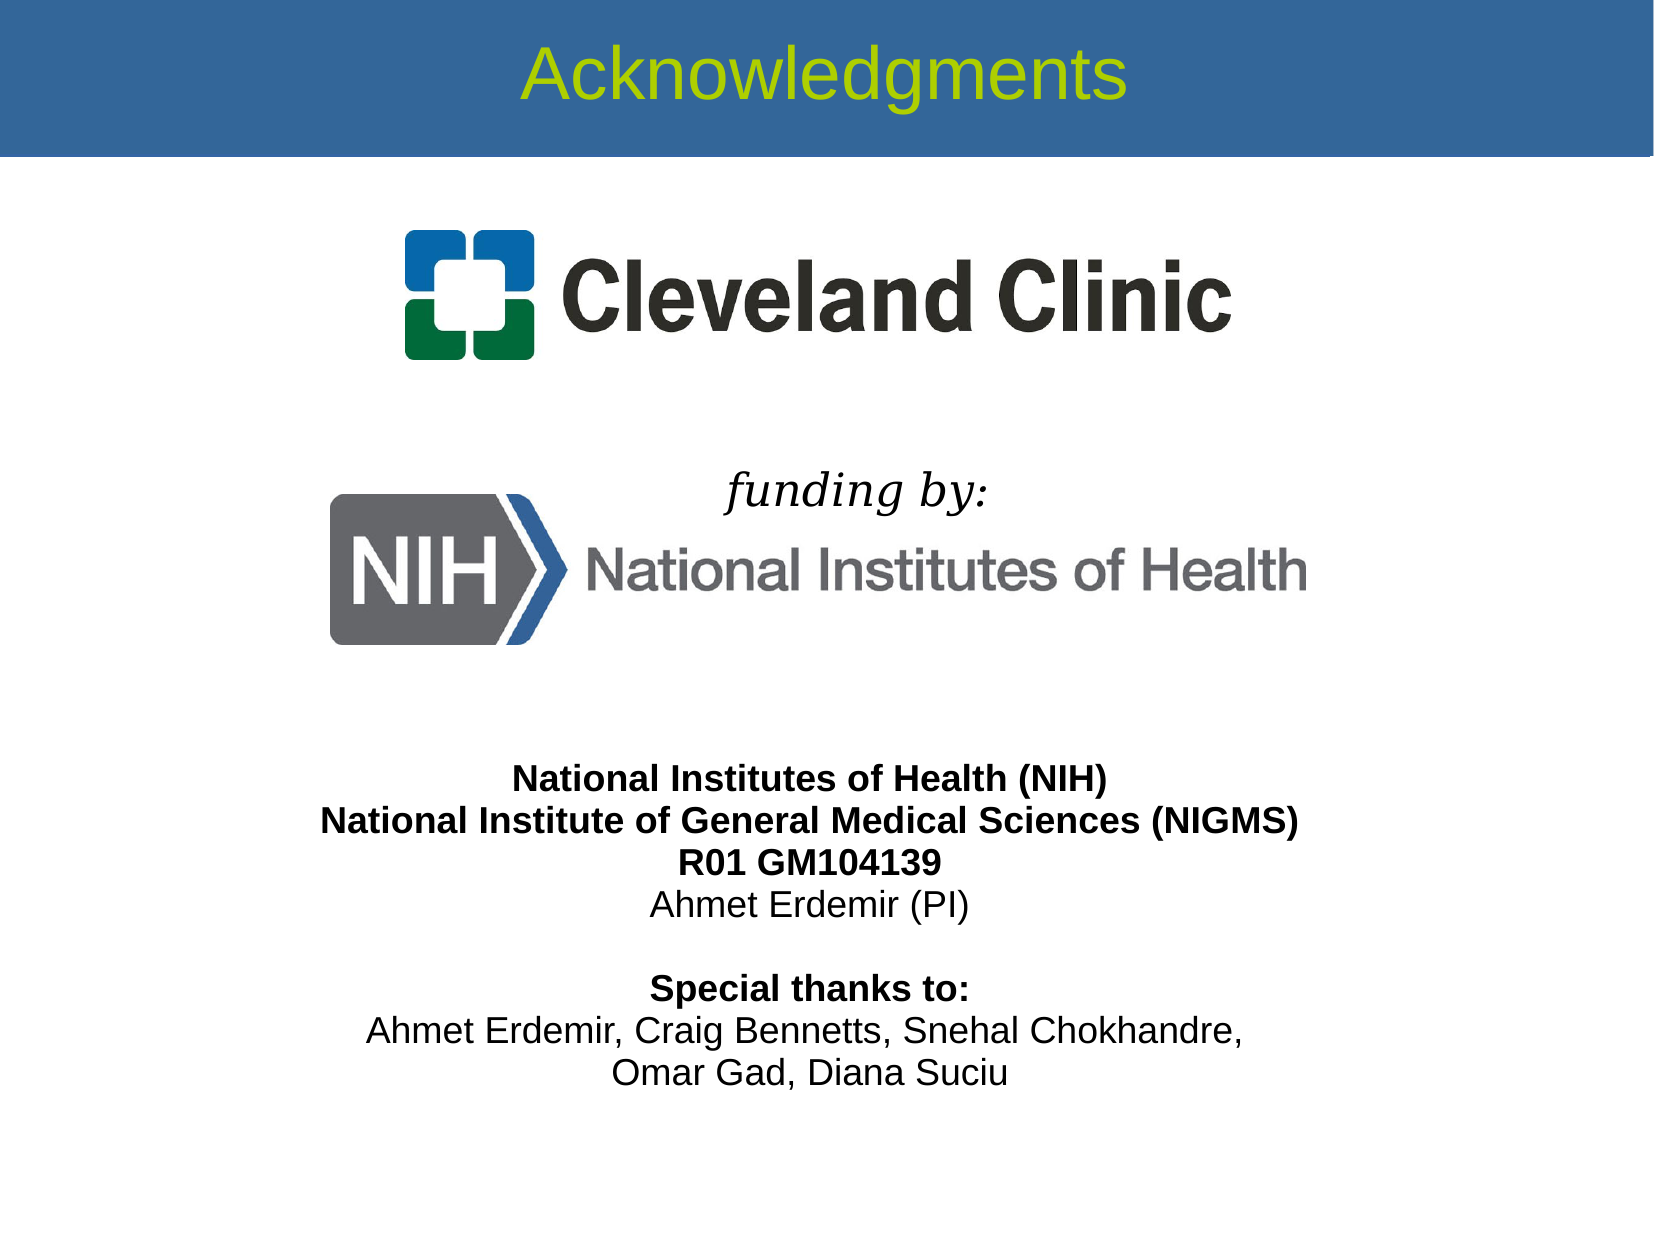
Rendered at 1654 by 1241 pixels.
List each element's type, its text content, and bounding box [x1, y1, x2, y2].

text_box National Institutes of Health (NIH) National Institute of General Medical Sciences (NIGMS) R01 GM104139 Ahmet Erdemir (PI) Special thanks to: Ahmet Erdemir, Craig Bennetts, Snehal Chokhandre, Omar Gad, Diana Suciu [300, 750, 1321, 1101]
picture [330, 494, 1306, 646]
text_box funding by: [711, 456, 1006, 526]
text_box [0, 0, 1654, 156]
text_box Acknowledgments [0, 24, 1651, 123]
picture [405, 230, 1231, 361]
